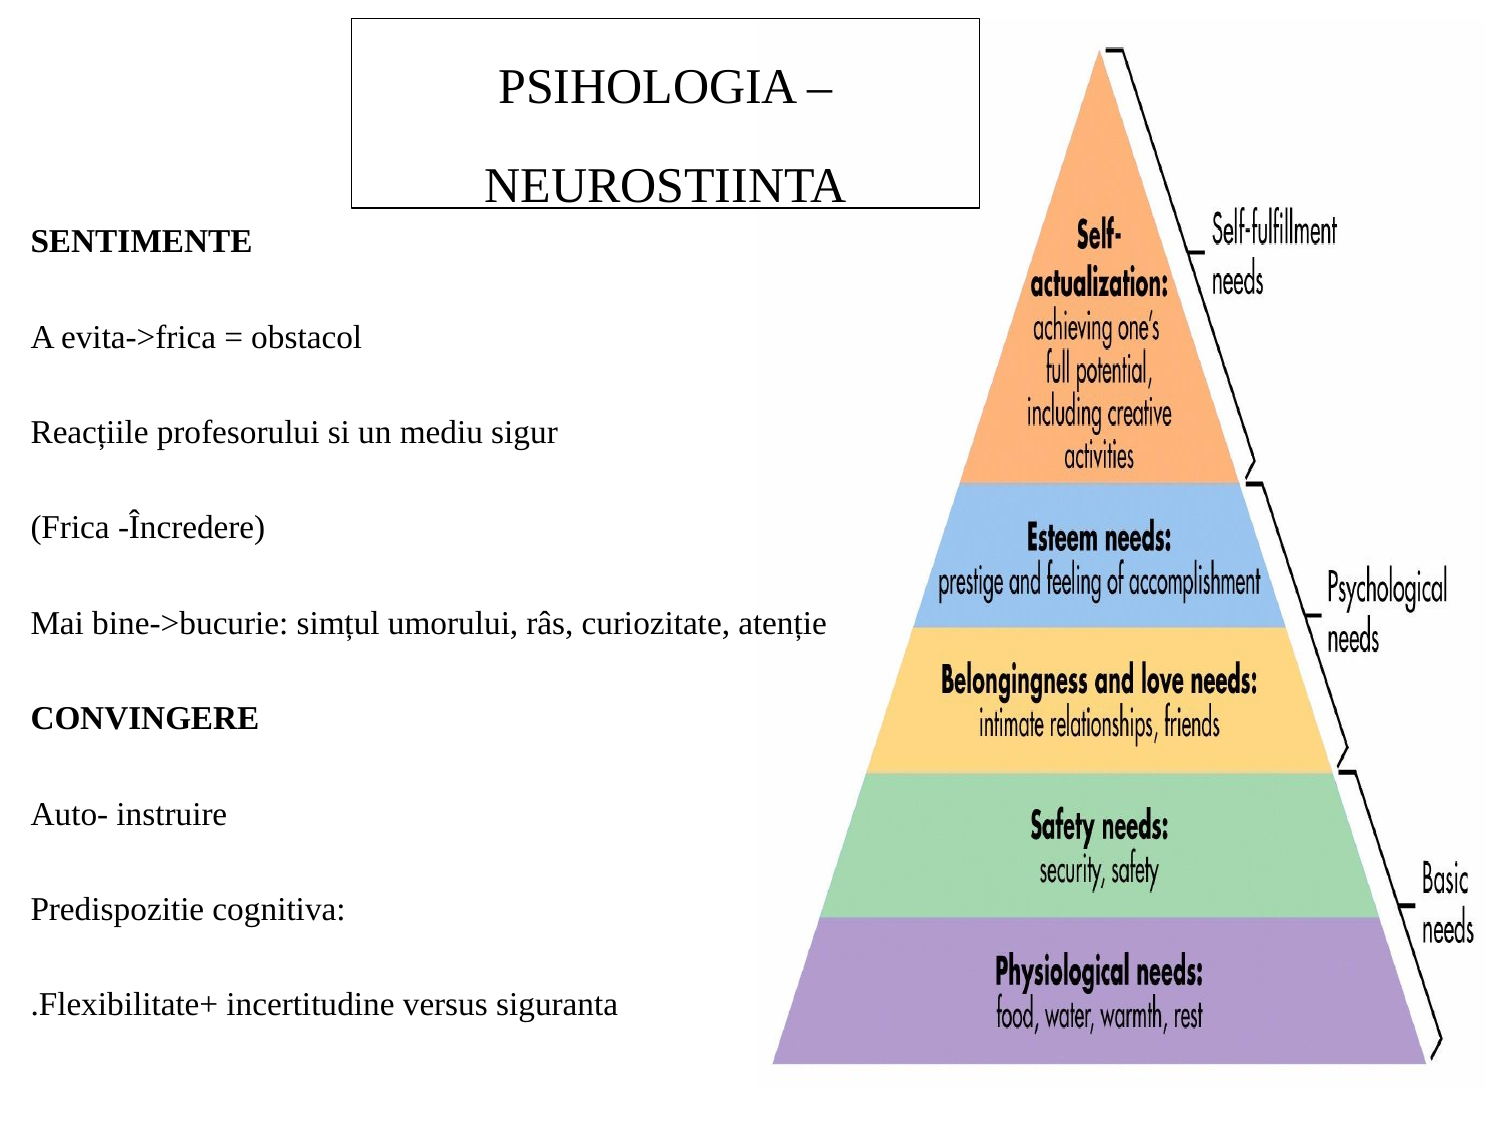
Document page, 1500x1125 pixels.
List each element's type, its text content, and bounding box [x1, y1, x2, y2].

picture [980, 18, 1485, 1089]
text_box PSIHOLOGIA – NEUROSTIINTA [351, 18, 980, 209]
list SENTIMENTE A evita->frica = obstacol Reacțiile profesorului si un mediu sigur (Frica -Încredere) Mai bine->bucurie: simțul umorului, râs, curiozitate, atenție CONVINGERE Auto- instruire Predispozitie cognitiva: .Flexibilitate+ incertitudine versus siguranta REZISTENTA LA SCHIMBARI SI NEVOI UMANE Creierul doreste sa supravietuiasca Suntem fiinte umane . A apartine-Frica-stress [15, 178, 1156, 1115]
